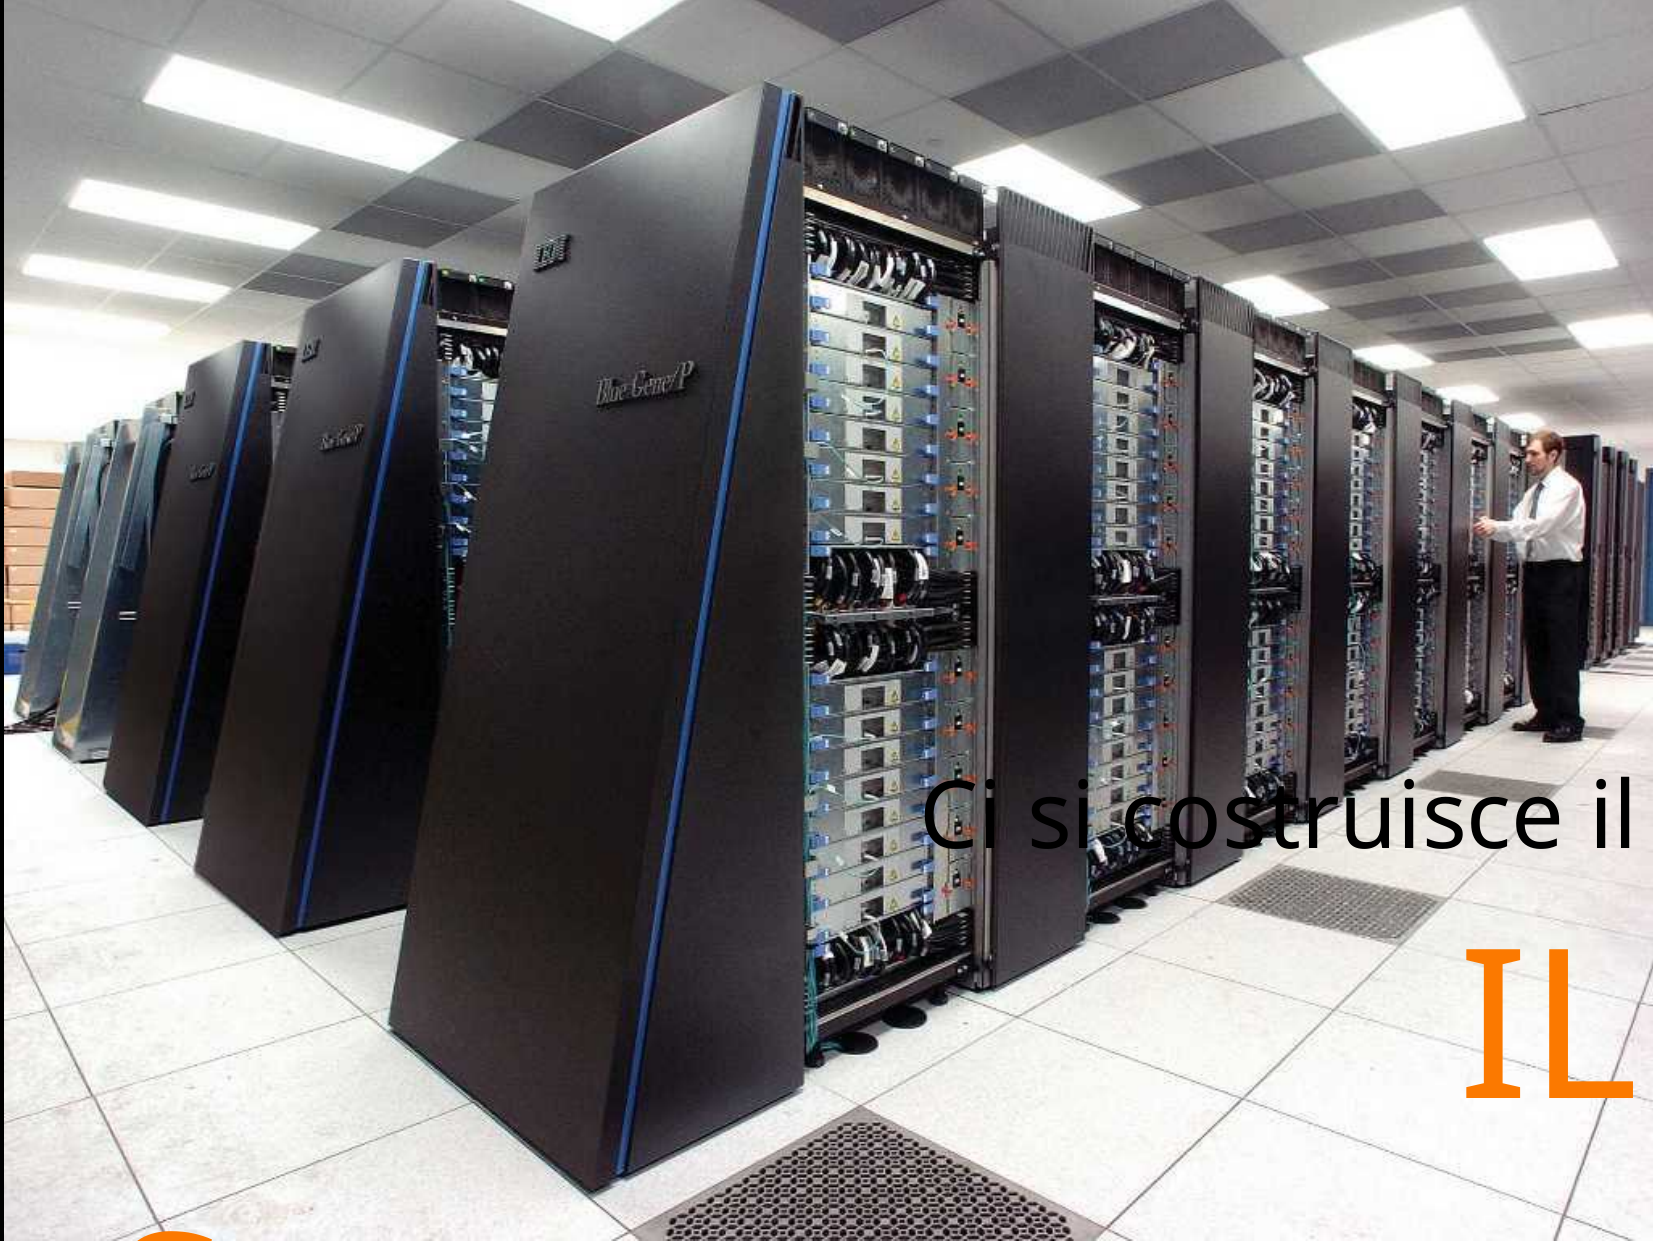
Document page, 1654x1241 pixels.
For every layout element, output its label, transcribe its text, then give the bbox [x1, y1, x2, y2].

text_box Ci si costruisce il IL Supercomputer più potente del mondo [78, 741, 1653, 753]
picture [4, 0, 1653, 1241]
